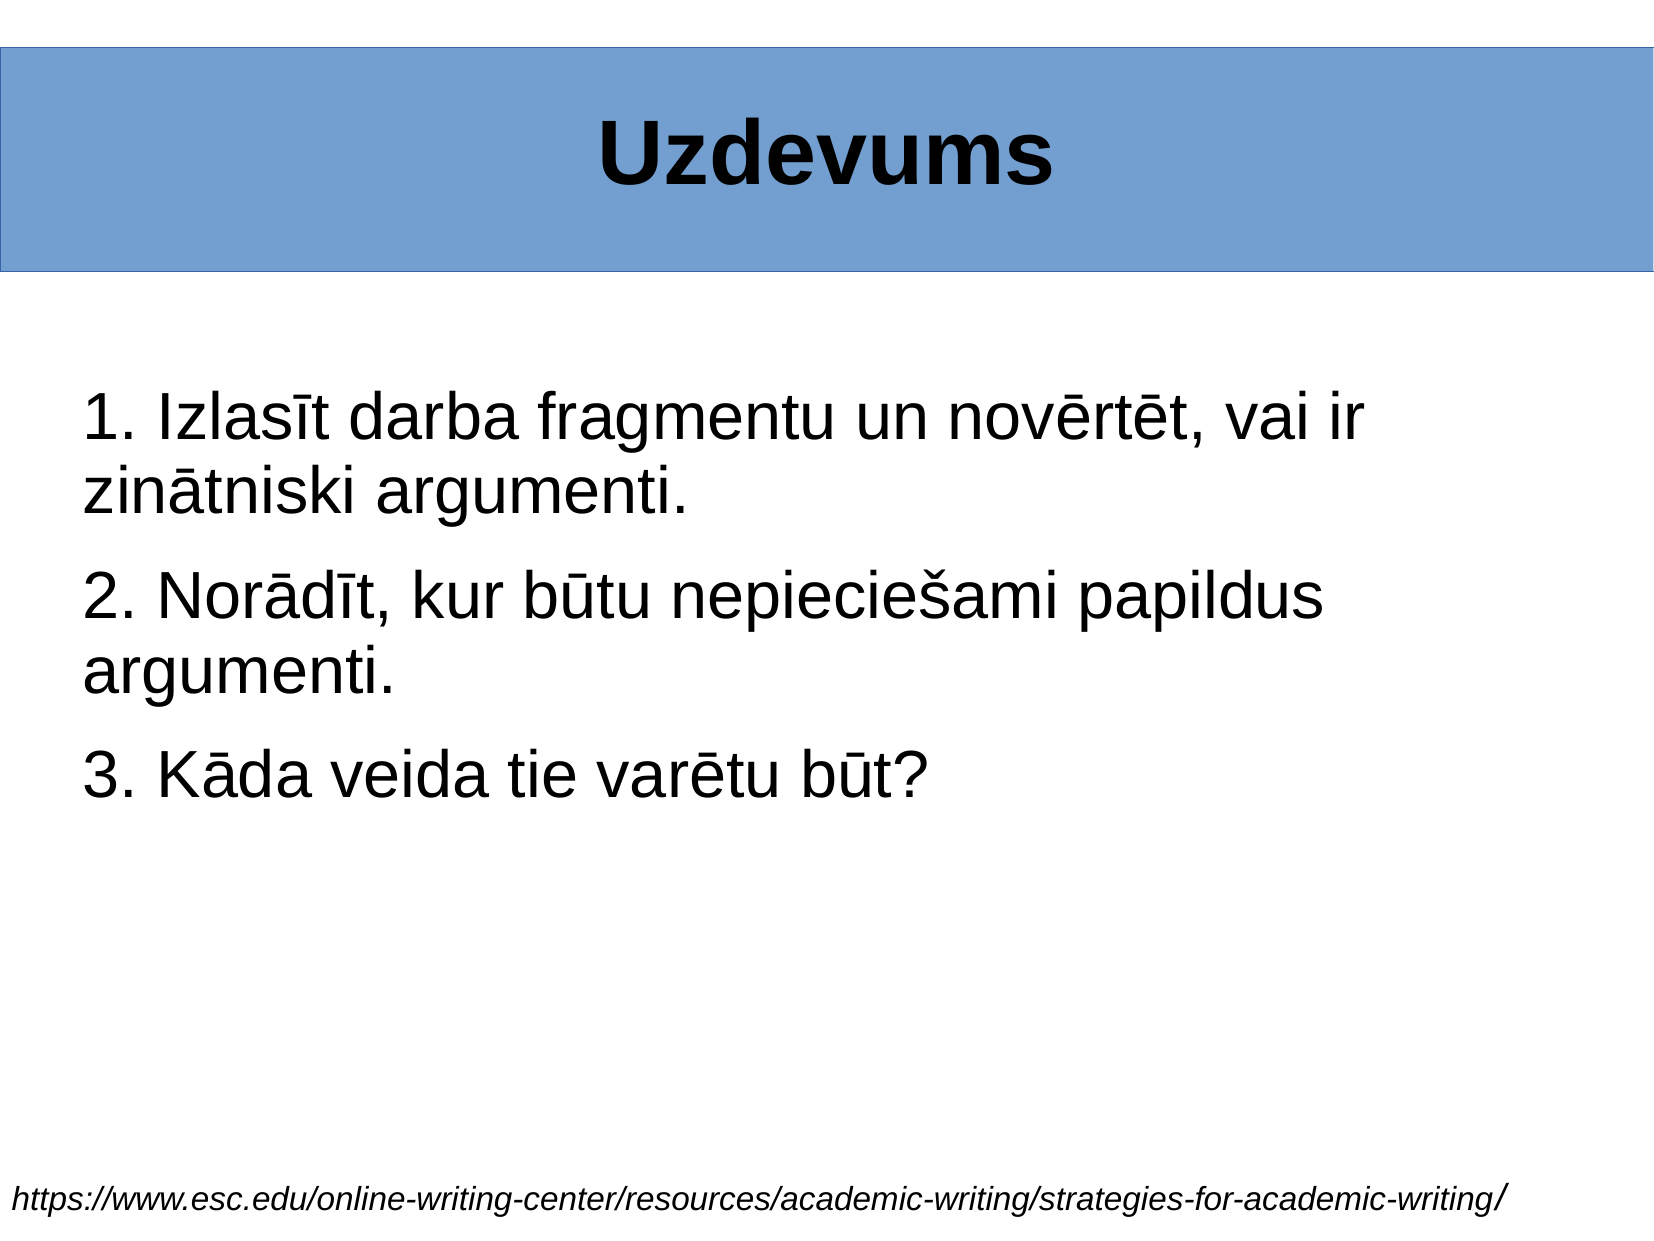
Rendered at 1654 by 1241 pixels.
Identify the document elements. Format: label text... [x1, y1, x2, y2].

title Uzdevums [82, 49, 1571, 257]
text_box https://www.esc.edu/online-writing-center/resources/academic-writing/strategies-for-academic-writing/ [0, 1169, 1521, 1227]
text_box [0, 47, 1654, 272]
list 1. Izlasīt darba fragmentu un novērtēt, vai ir zinātniski argumenti. 2. Norādīt, kur būtu nepieciešami papildus argumenti. 3. Kāda veida tie varētu būt? [82, 378, 1619, 1099]
